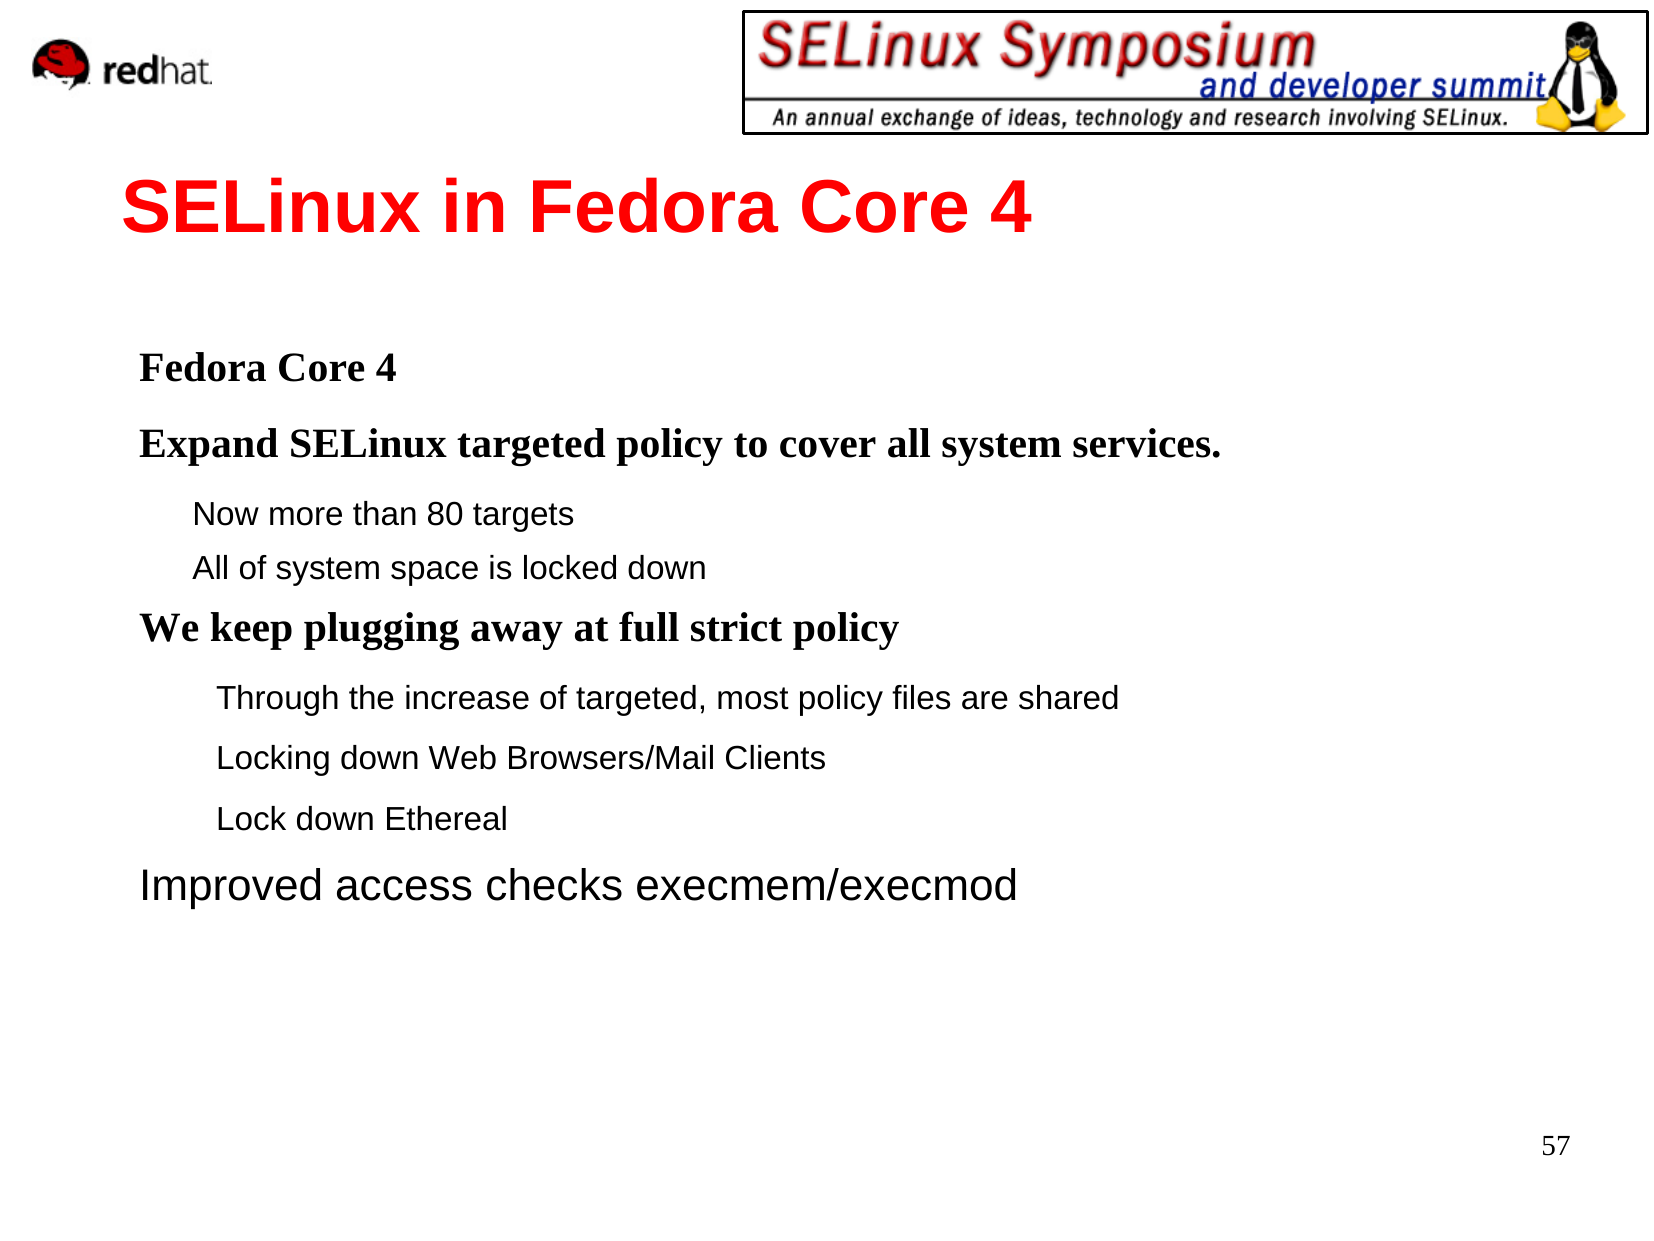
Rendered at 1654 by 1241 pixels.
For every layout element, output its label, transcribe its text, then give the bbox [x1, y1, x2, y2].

list Fedora Core 4 Expand SELinux targeted policy to cover all system services. Now more than 80 targets All of system space is locked down We keep plugging away at full strict policy Through the increase of targeted, most policy files are shared Locking down Web Browsers/Mail Clients Lock down Ethereal Improved access checks execmem/execmod [121, 344, 1534, 1126]
picture [745, 13, 1646, 132]
picture [31, 37, 212, 98]
title SELinux in Fedora Core 4 [121, 102, 1534, 310]
